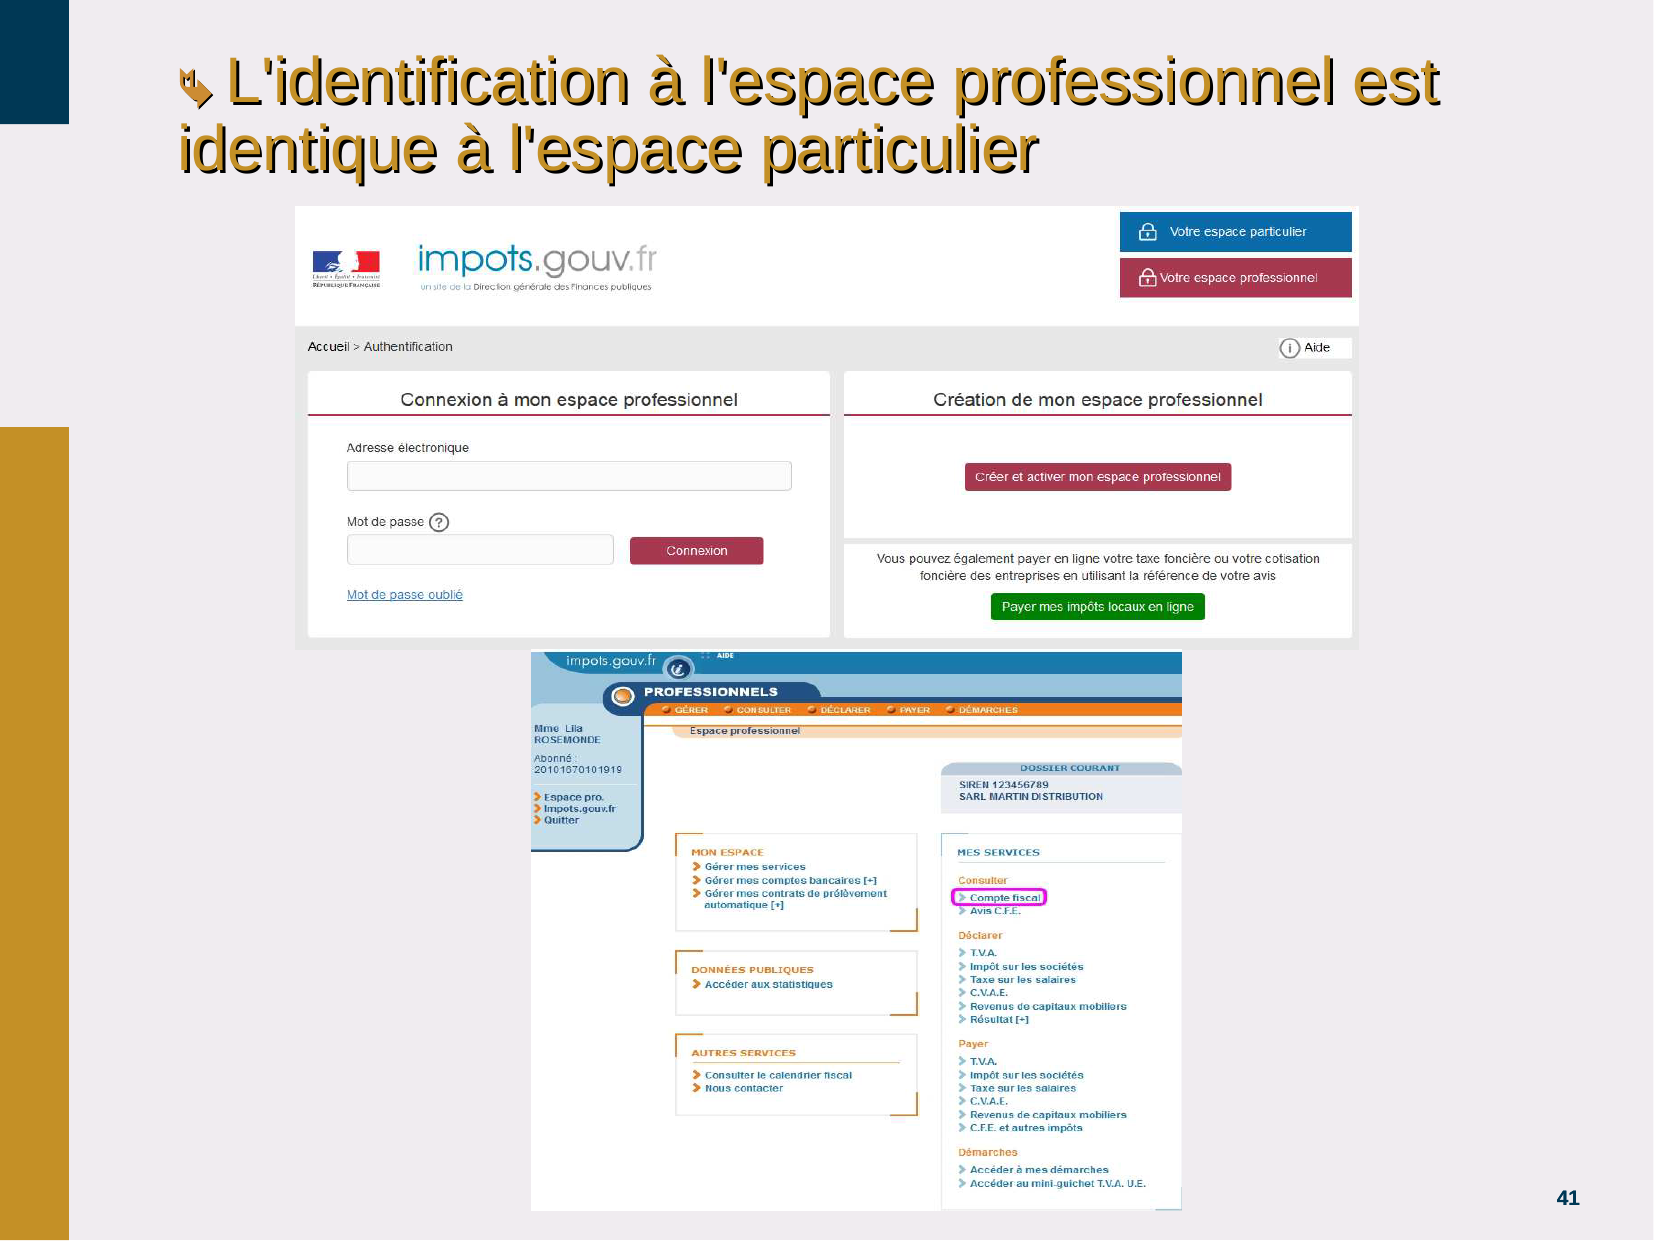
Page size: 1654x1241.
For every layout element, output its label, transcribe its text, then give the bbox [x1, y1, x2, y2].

picture [295, 206, 1359, 1211]
title  L'identification à l'espace professionnel est identique à l'espace particulier [177, 46, 1452, 187]
text_box <numéro> [1429, 1181, 1595, 1220]
